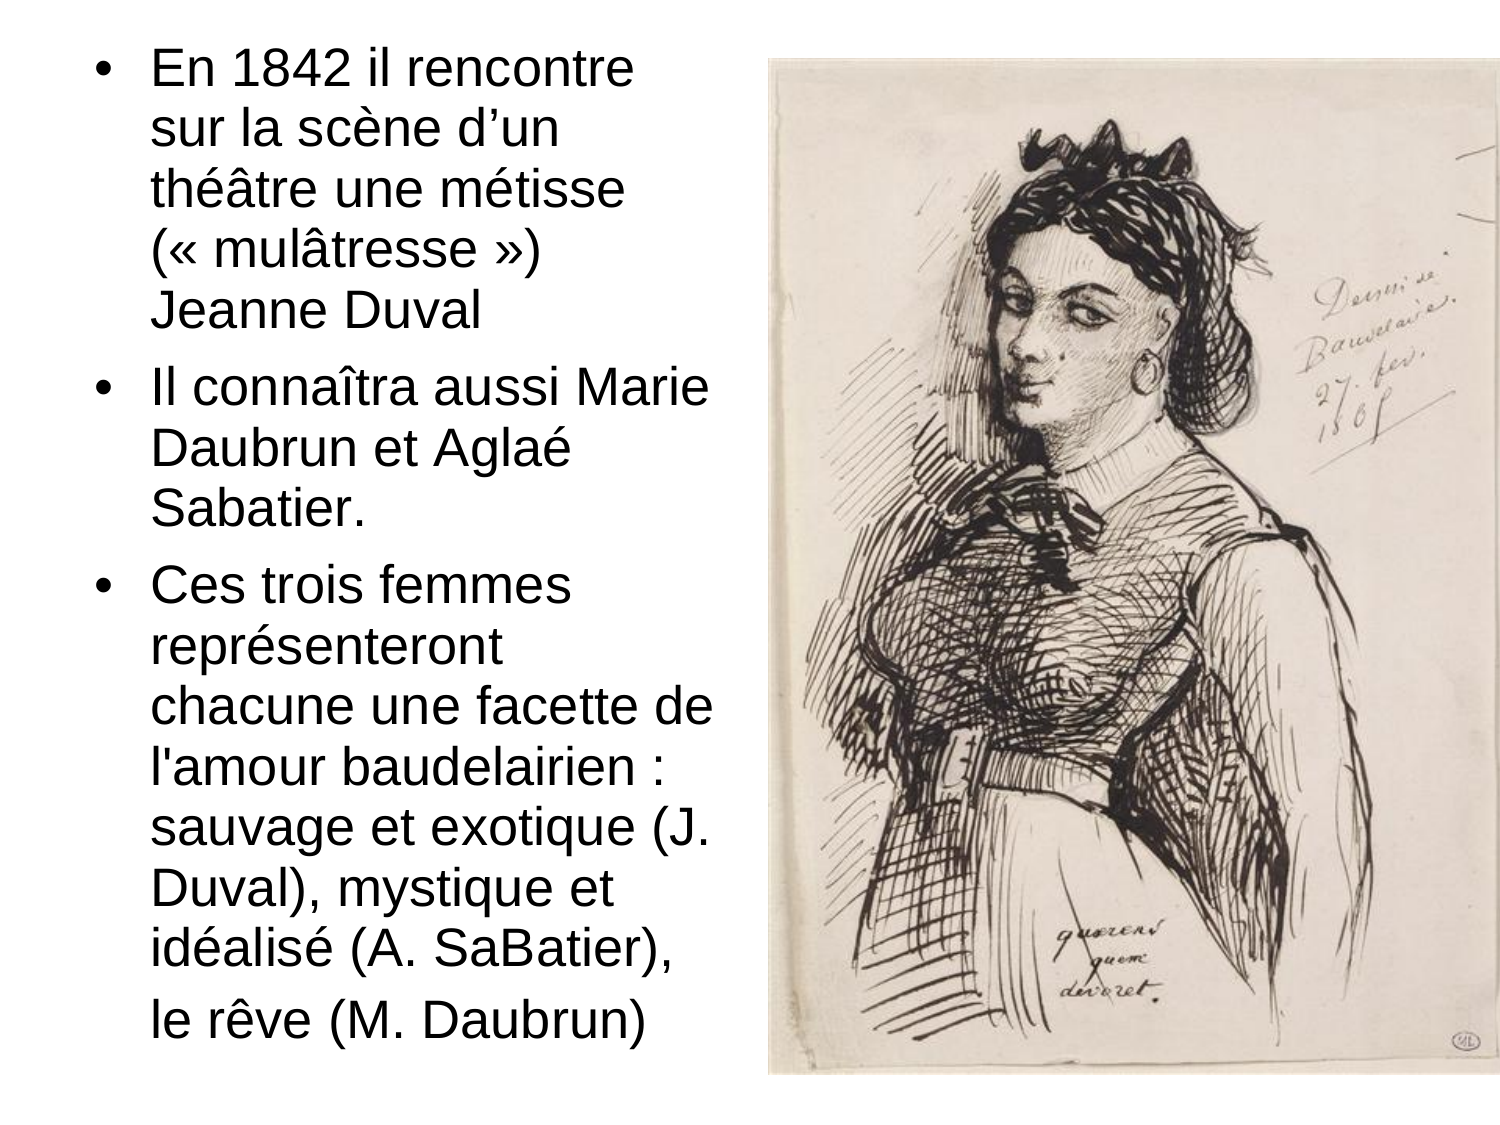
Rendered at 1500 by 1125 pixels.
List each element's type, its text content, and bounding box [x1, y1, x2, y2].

picture [768, 58, 1500, 1075]
list En 1842 il rencontre sur la scène d’un théâtre une métisse (« mulâtresse ») Jeanne Duval Il connaîtra aussi Marie Daubrun et Aglaé Sabatier. Ces trois femmes représenteront chacune une facette de l'amour baudelairien : sauvage et exotique (J. Duval), mystique et idéalisé (A. SaBatier), le rêve (M. Daubrun) [79, 29, 739, 1061]
